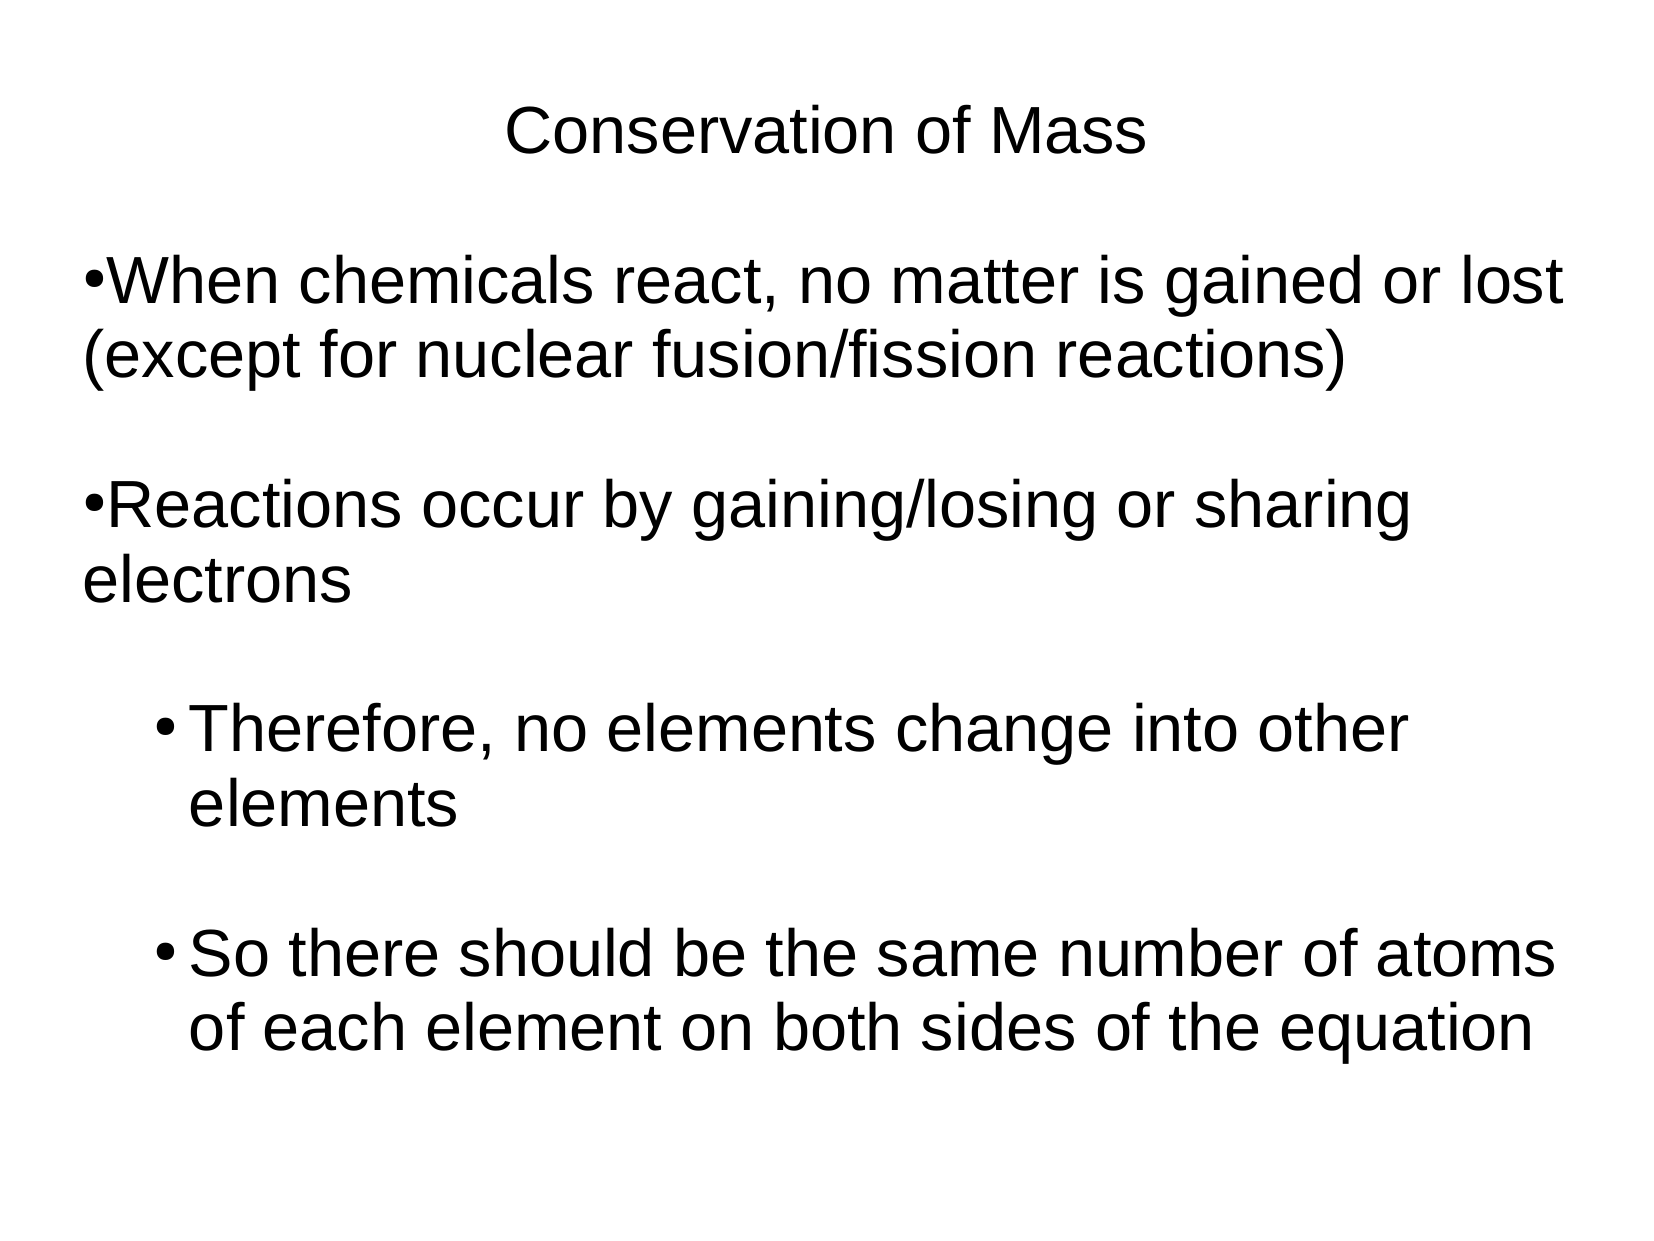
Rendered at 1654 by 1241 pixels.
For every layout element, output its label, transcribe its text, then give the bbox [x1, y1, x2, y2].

subtitle Conservation of Mass When chemicals react, no matter is gained or lost (except for nuclear fusion/fission reactions) Reactions occur by gaining/losing or sharing electrons Therefore, no elements change into other elements So there should be the same number of atoms of each element on both sides of the equation [82, 49, 1571, 1109]
